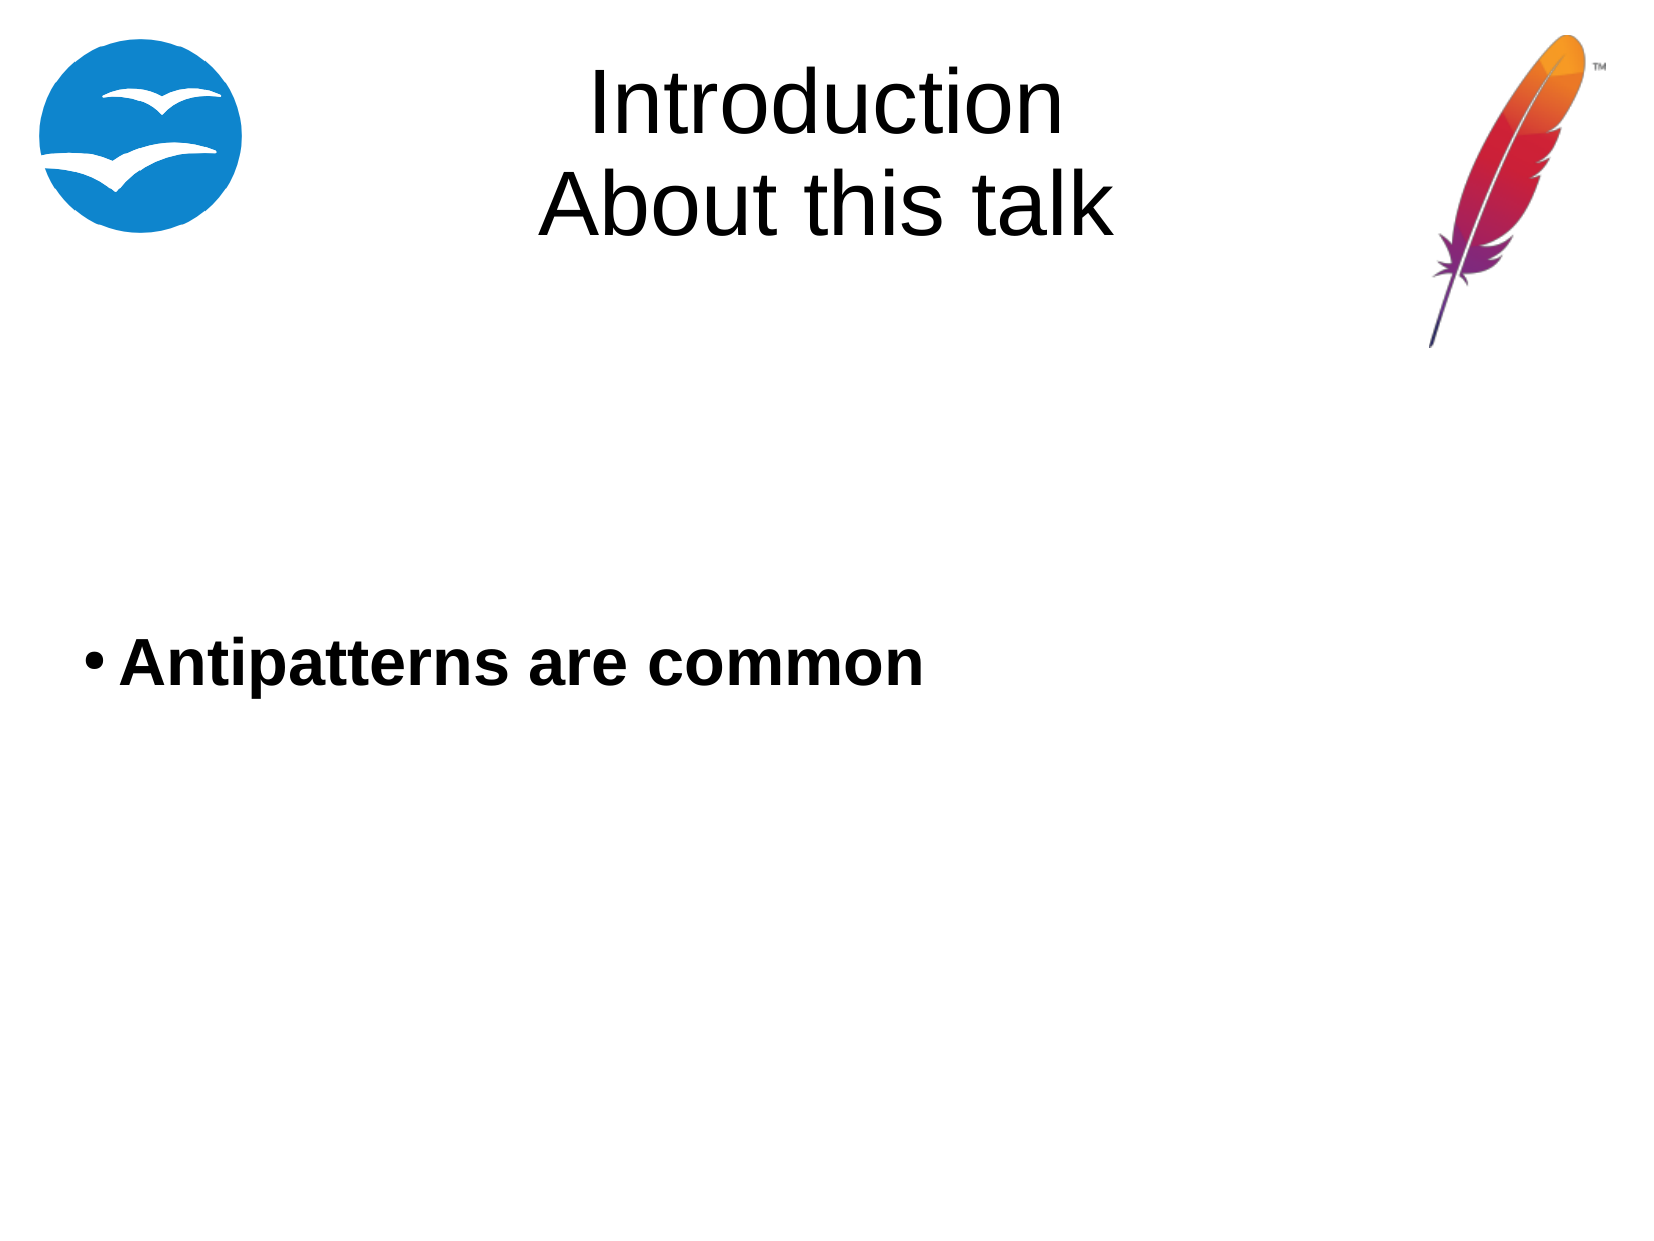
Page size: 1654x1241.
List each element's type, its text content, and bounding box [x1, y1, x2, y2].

picture [1429, 35, 1606, 348]
title Introduction About this talk [271, 49, 1429, 257]
picture [11, 11, 271, 260]
subtitle Antipatterns are common [82, 290, 1571, 1109]
